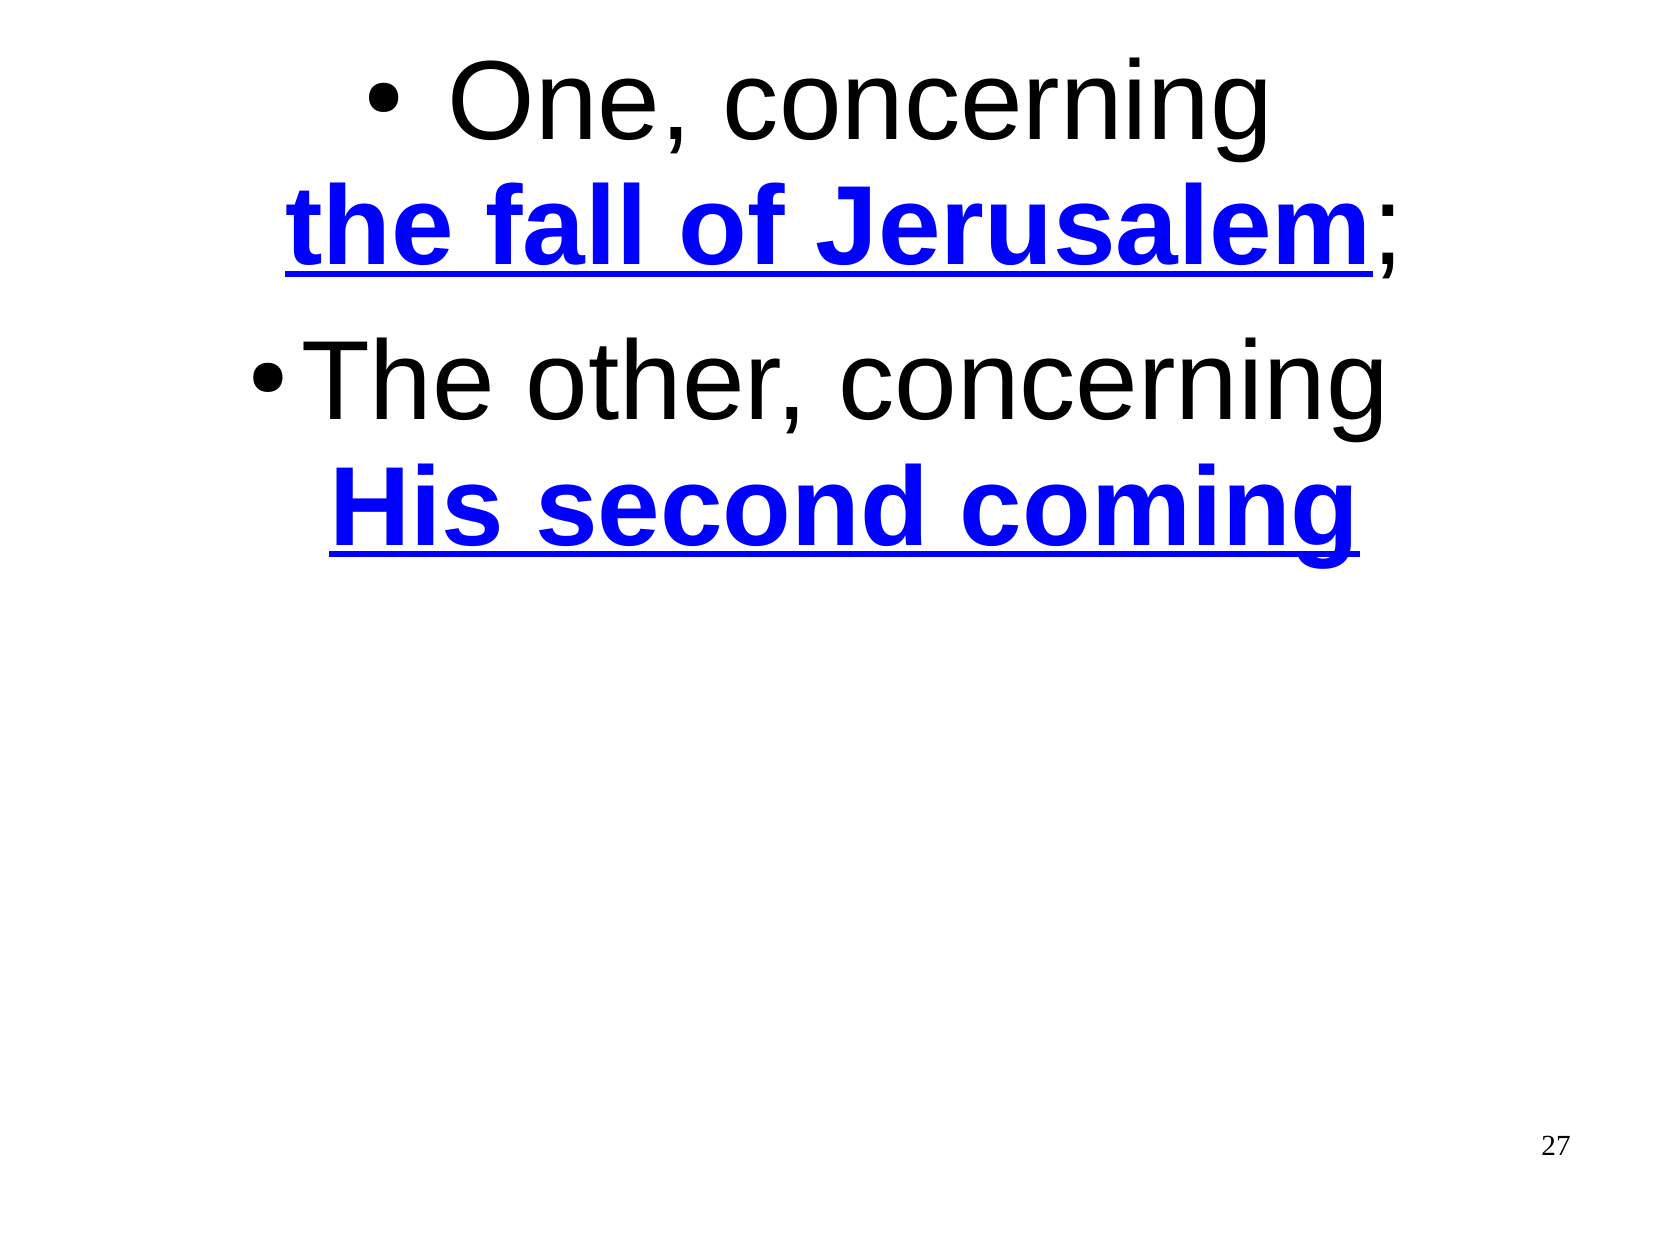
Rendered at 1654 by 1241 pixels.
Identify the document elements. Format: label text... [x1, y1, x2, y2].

list One, concerning the fall of Jerusalem; The other, concerning His second coming [37, 37, 1613, 1201]
